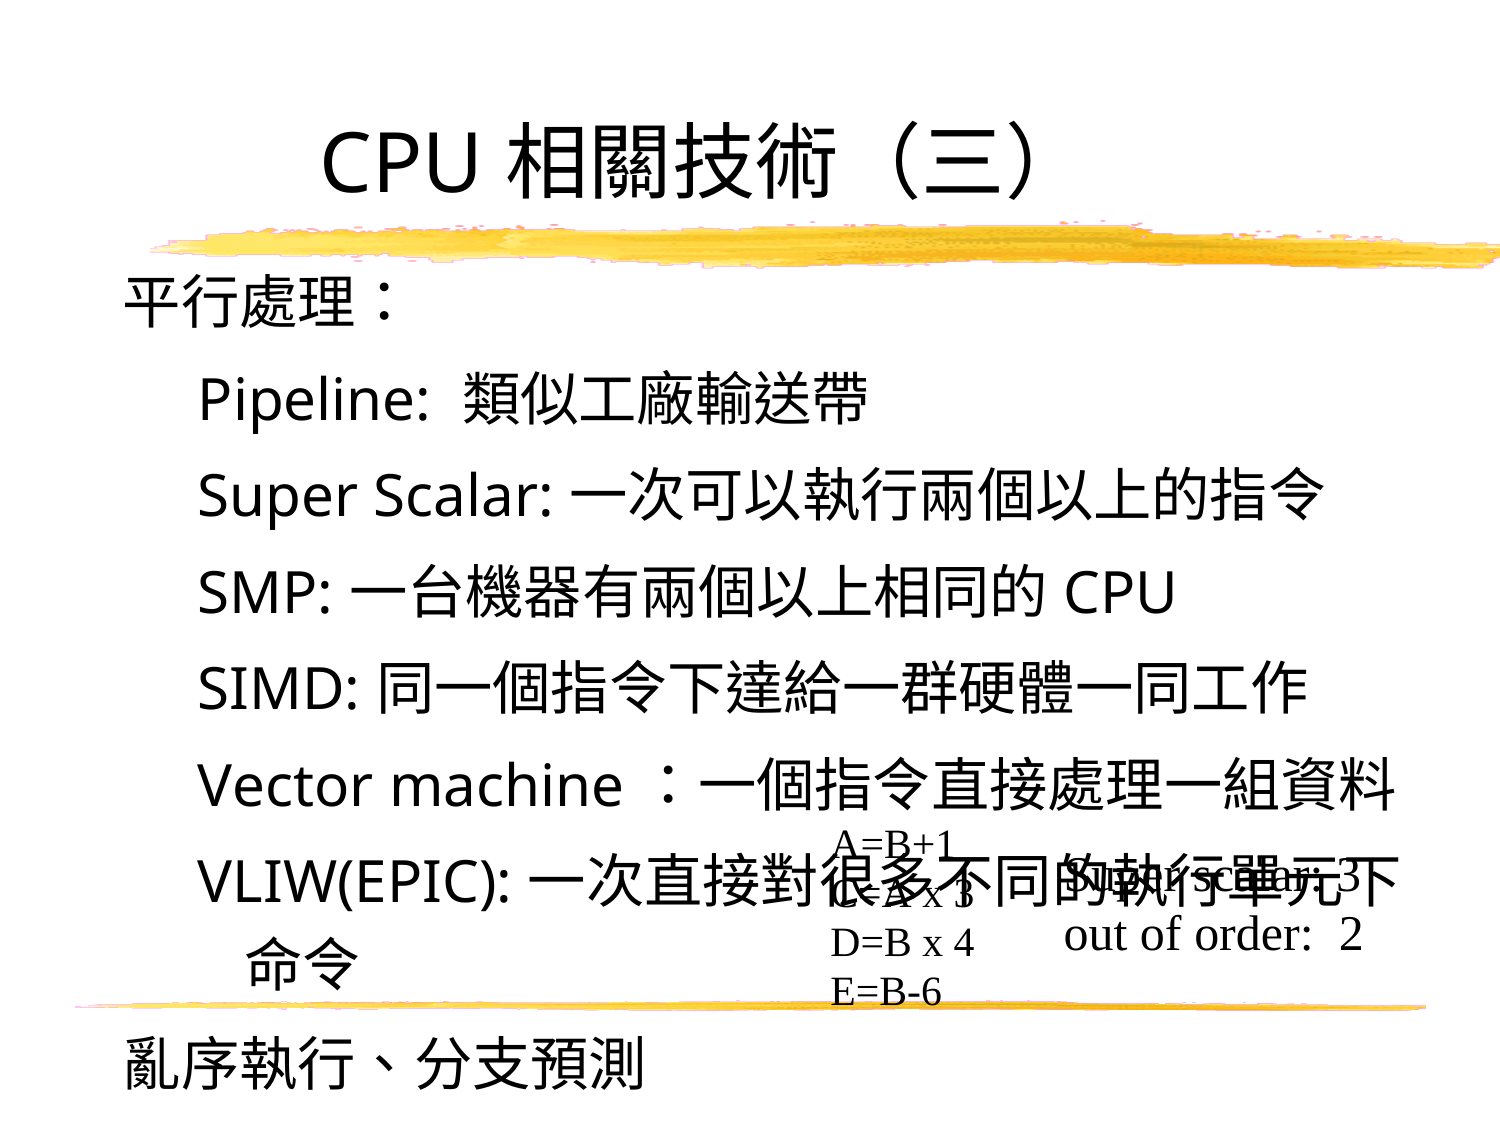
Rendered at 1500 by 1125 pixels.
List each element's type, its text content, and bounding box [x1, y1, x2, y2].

picture [75, 999, 108, 1013]
title CPU相關技術（三） [66, 22, 1342, 225]
text_box A=B+1 C=A x 3 D=B x 4 E=B-6 [815, 811, 990, 1027]
picture [150, 215, 1500, 279]
text_box Super scalar: 3 out of order: 2 [1048, 835, 1379, 971]
list 平行處理： Pipeline: 類似工廠輸送帶 Super Scalar:一次可以執行兩個以上的指令 SMP:一台機器有兩個以上相同的CPU SIMD:同一個指令下達給一群硬體一同工作 Vector machine：一個指令直接處理一組資料 VLIW(EPIC):一次直接對很多不同的執行單元下命令 亂序執行、分支預測 [108, 249, 1444, 1110]
